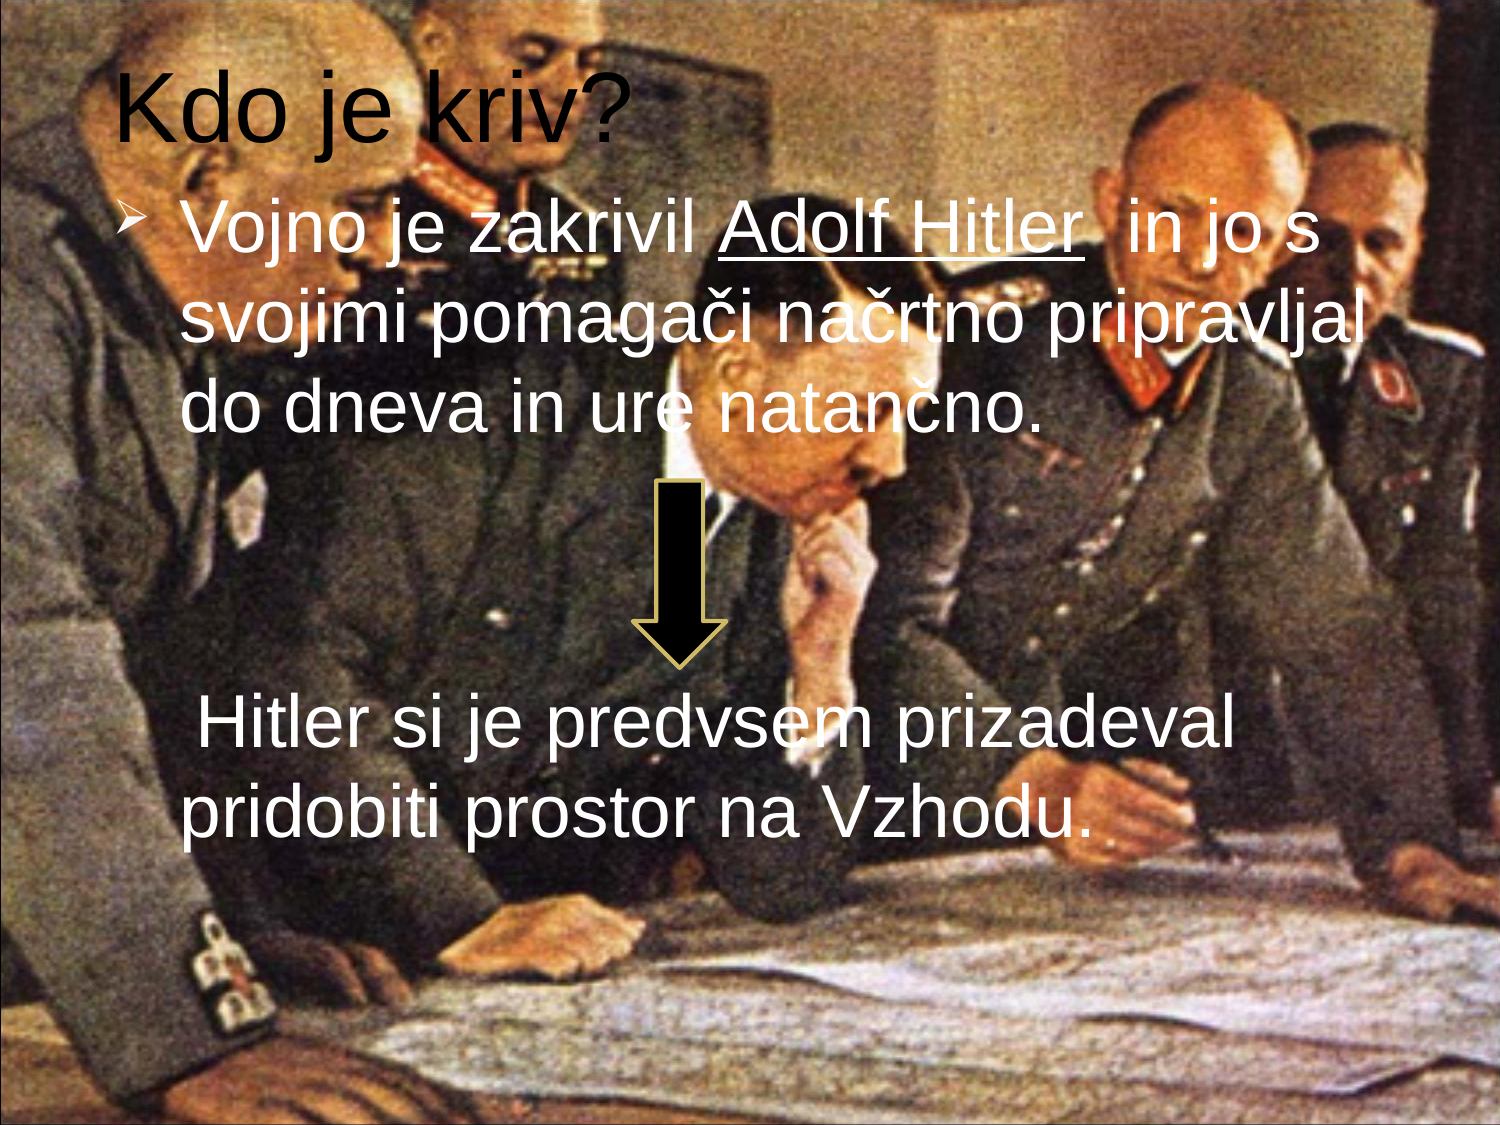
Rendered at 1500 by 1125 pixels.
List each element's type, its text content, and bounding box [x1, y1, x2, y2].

picture [0, 0, 1500, 1125]
text_box [632, 480, 727, 668]
list Kdo je kriv? Vojno je zakrivil Adolf Hitler in jo s svojimi pomagači načrtno pripravljal do dneva in ure natančno. Hitler si je predvsem prizadeval pridobiti prostor na Vzhodu. [75, 35, 1425, 1035]
